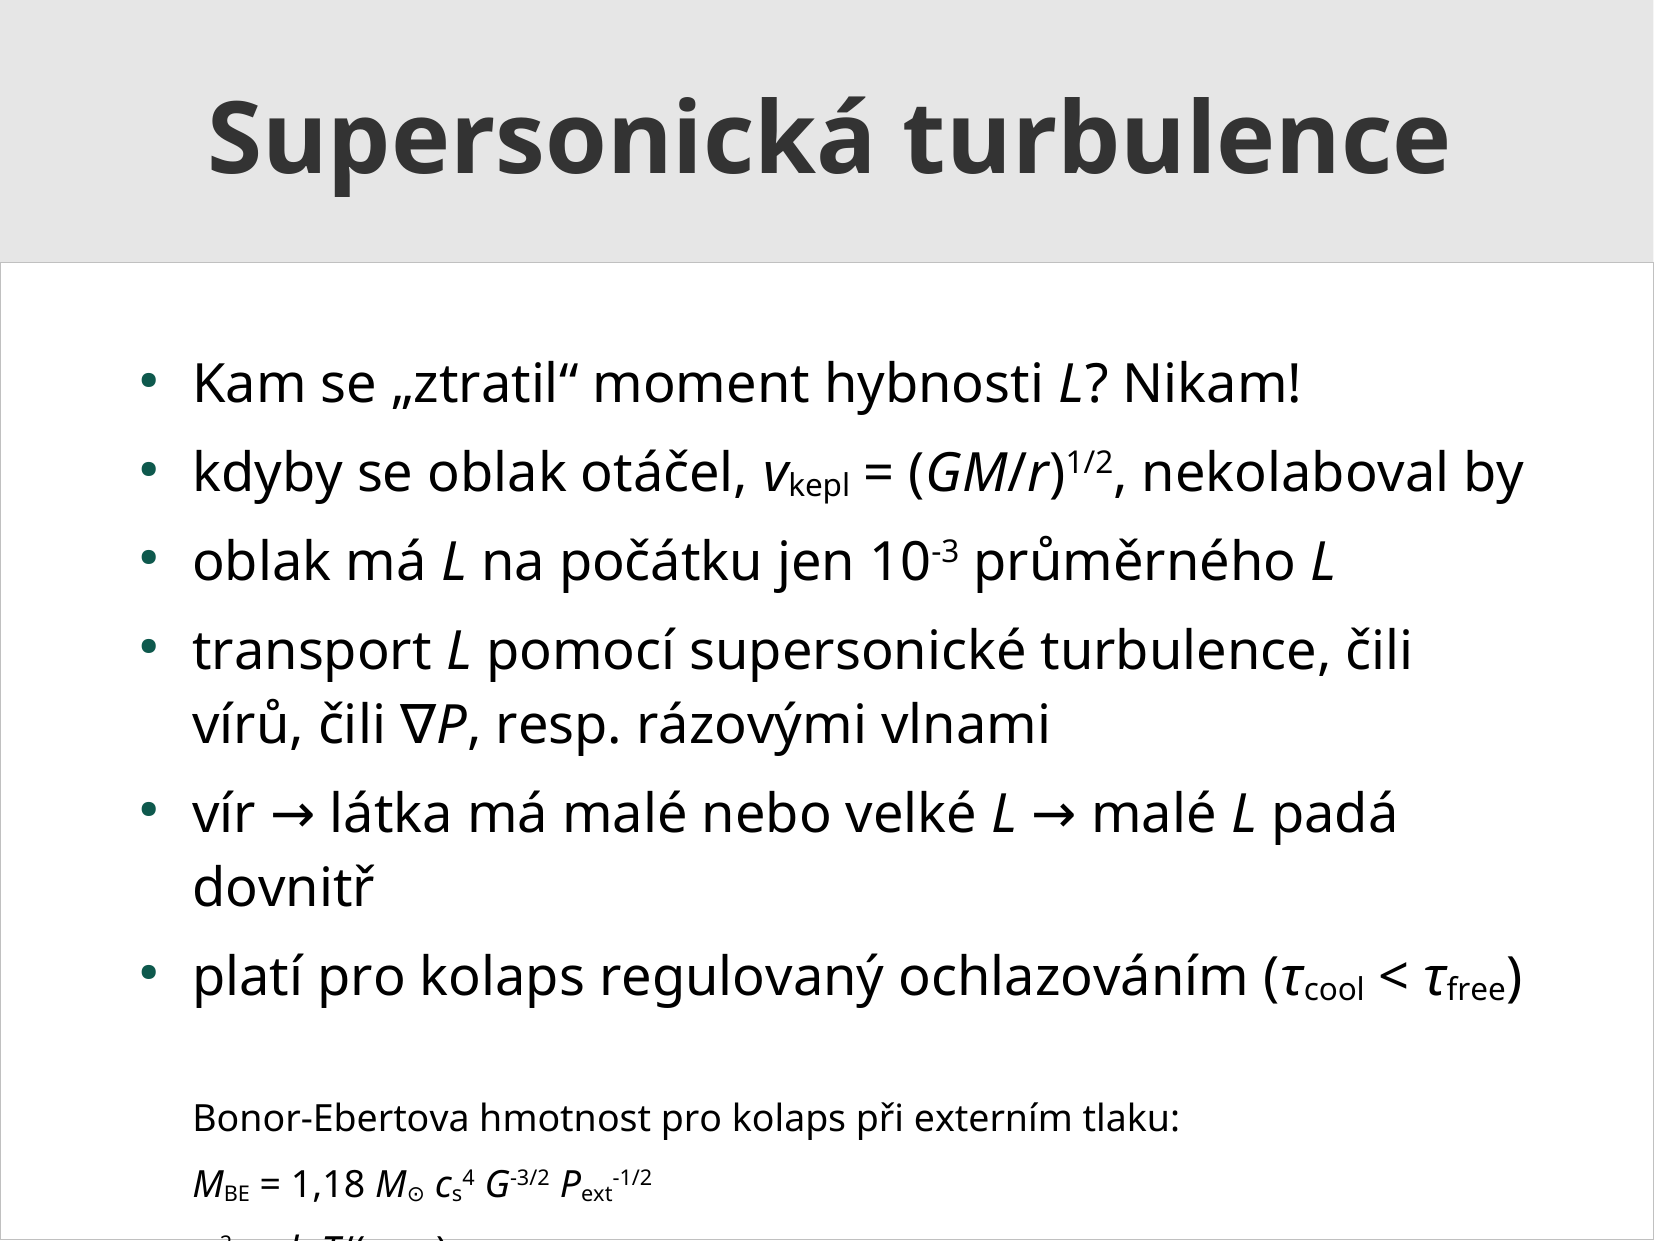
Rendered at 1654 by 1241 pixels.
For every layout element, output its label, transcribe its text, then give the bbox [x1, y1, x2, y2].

title Supersonická turbulence [124, 31, 1537, 239]
list Kam se „ztratil“ moment hybnosti L? Nikam! kdyby se oblak otáčel, vkepl = (GM/r)1/2, nekolaboval by oblak má L na počátku jen 10-3 průměrného L transport L pomocí supersonické turbulence, čili vírů, čili ∇P, resp. rázovými vlnami vír → látka má malé nebo velké L → malé L padá dovnitř platí pro kolaps regulovaný ochlazováním (τcool < τfree) Bonor-Ebertova hmotnost pro kolaps při externím tlaku: MBE = 1,18 M⊙ cs4 G-3/2 Pext-1/2 cs2 = γkBT/(µmH) [121, 344, 1534, 1148]
